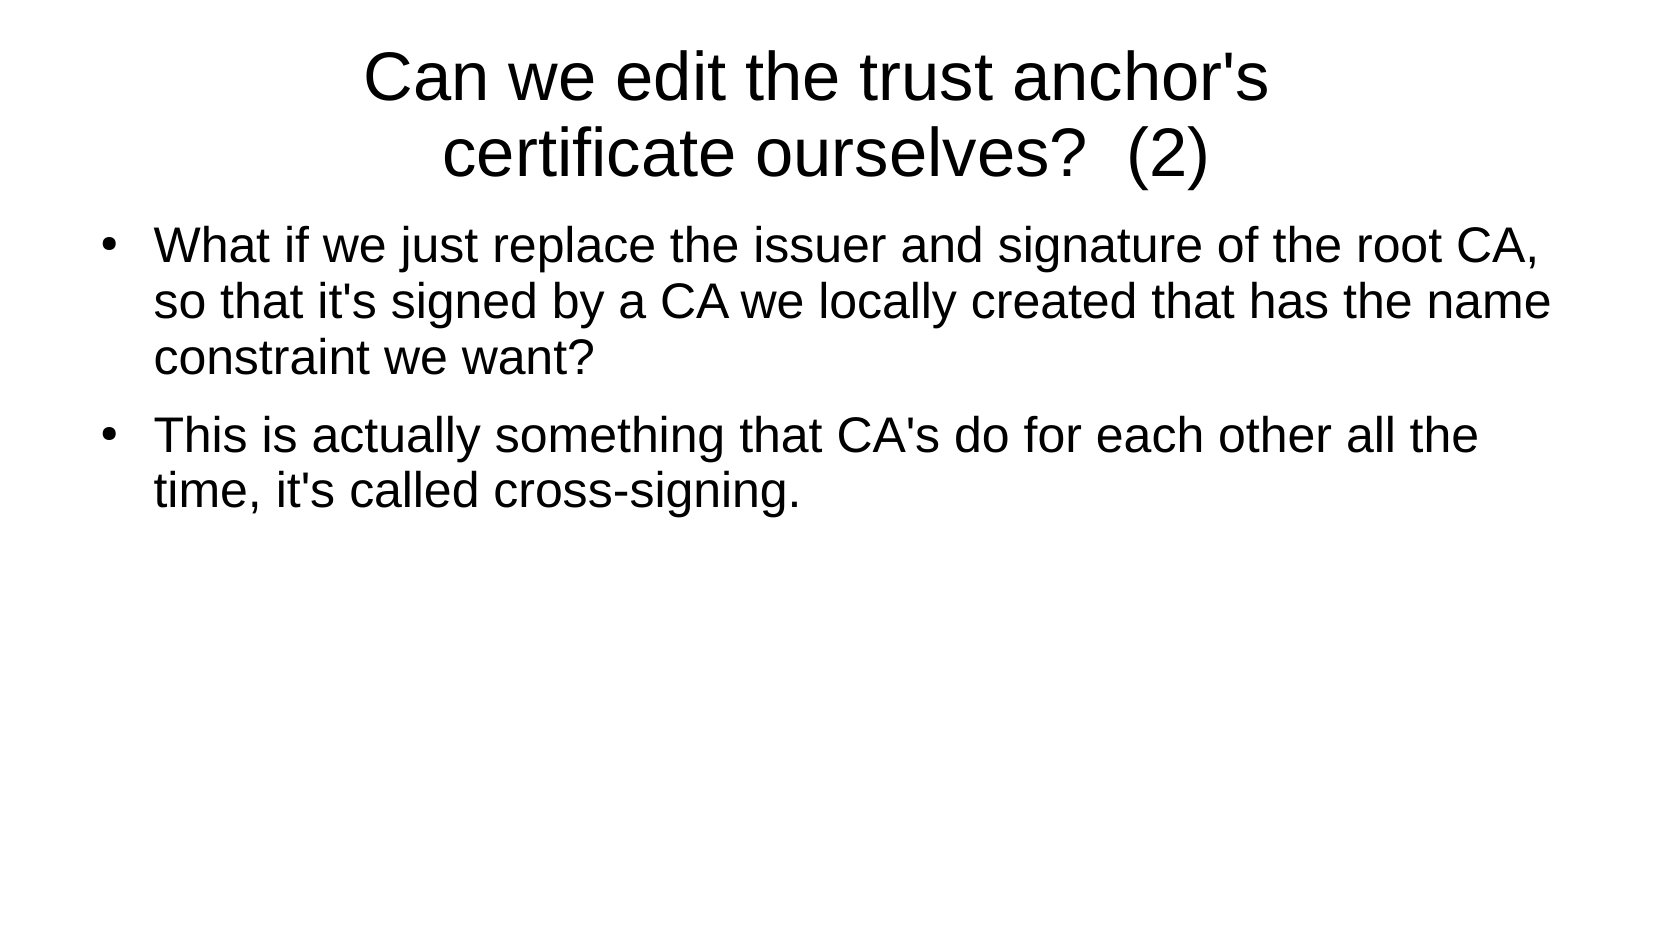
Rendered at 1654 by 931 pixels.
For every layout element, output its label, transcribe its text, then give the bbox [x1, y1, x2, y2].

title Can we edit the trust anchor's certificate ourselves? (2) [82, 37, 1571, 193]
list What if we just replace the issuer and signature of the root CA, so that it's signed by a CA we locally created that has the name constraint we want? This is actually something that CA's do for each other all the time, it's called cross-signing. [82, 217, 1571, 757]
